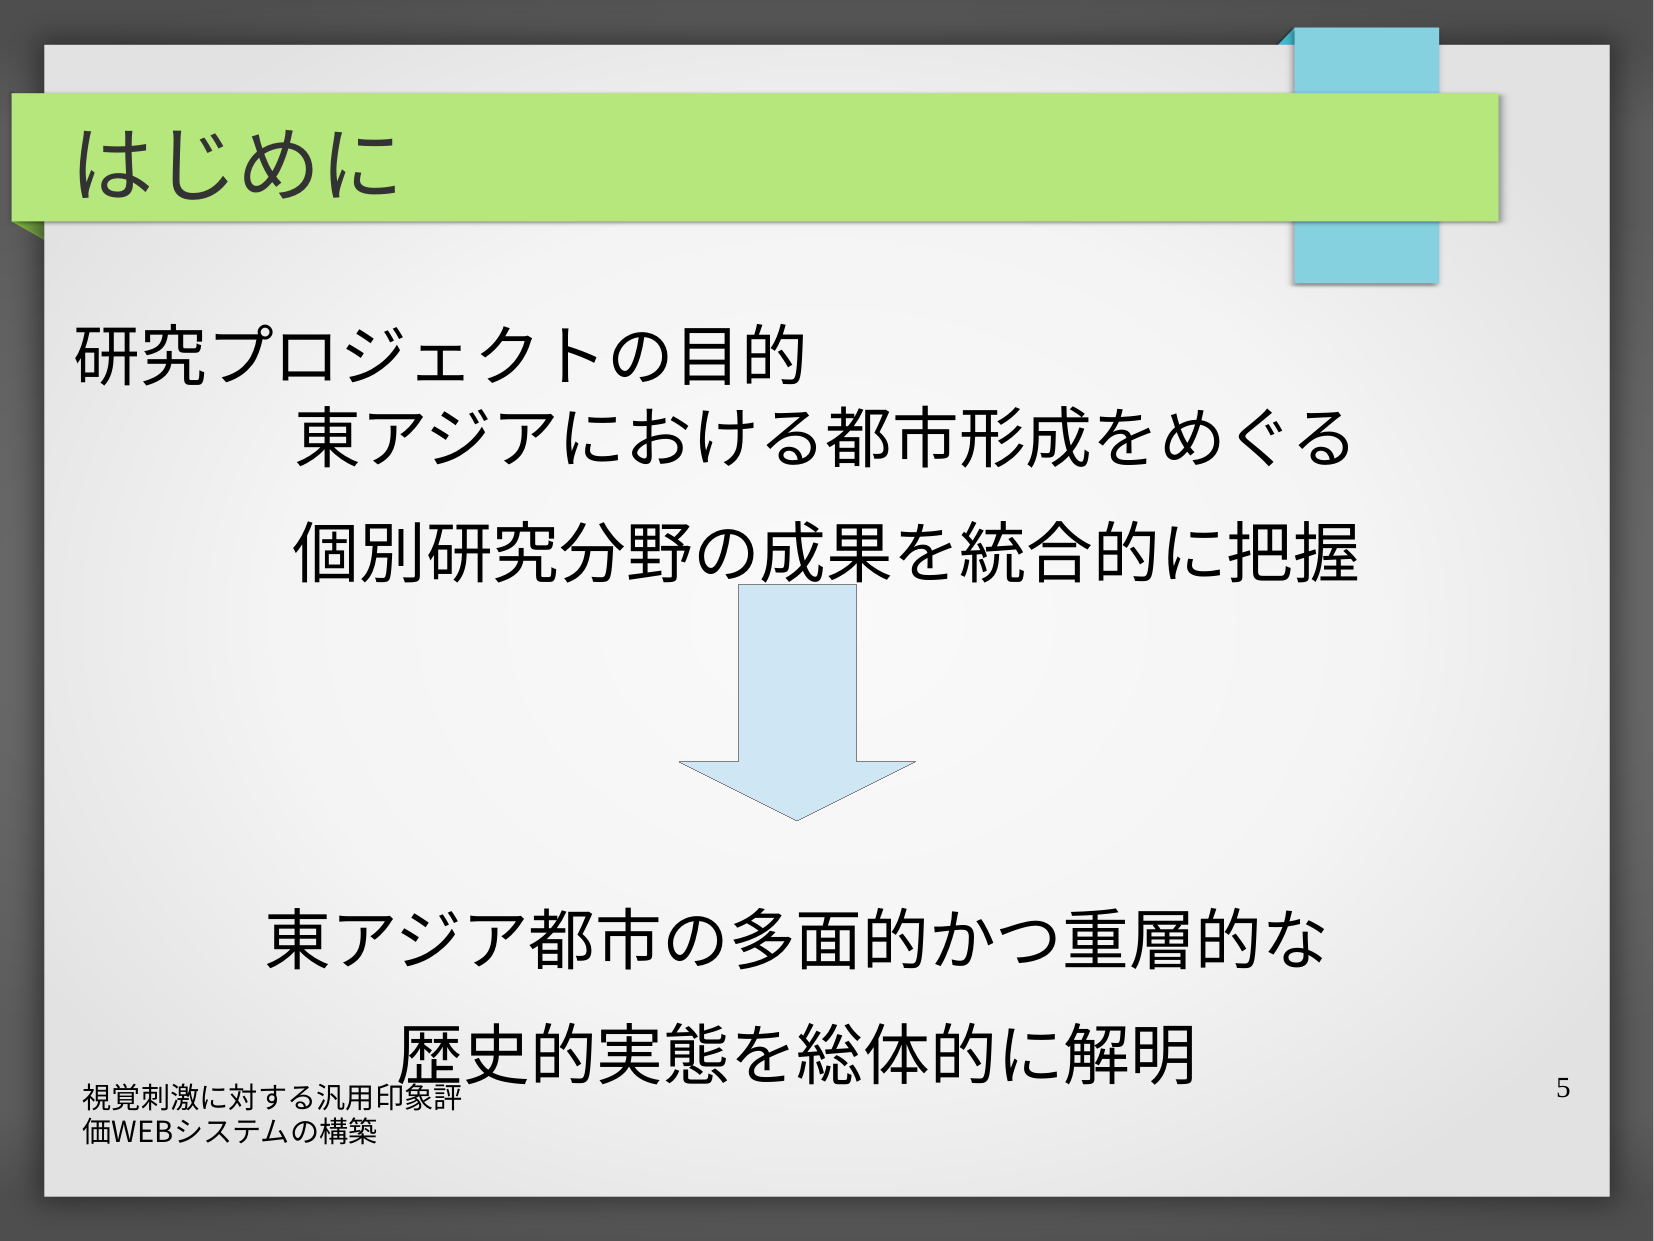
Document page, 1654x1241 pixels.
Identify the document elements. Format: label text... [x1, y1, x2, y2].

text_box 東アジアにおける都市形成をめぐる 個別研究分野の成果を統合的に把握 [88, 377, 1565, 556]
text_box [438, 556, 447, 569]
text_box [409, 1046, 417, 1055]
text_box [940, 1057, 954, 1073]
text_box 研究プロジェクトの目的 [59, 295, 1034, 405]
text_box [1140, 1049, 1153, 1062]
text_box [808, 1046, 817, 1052]
text_box [940, 1046, 954, 1052]
text_box [540, 1057, 554, 1073]
text_box [704, 556, 720, 568]
text_box 東アジア都市の多面的かつ重層的な 歴史的実態を総体的に解明 [59, 879, 1536, 1046]
text_box [540, 1046, 554, 1052]
text_box [82, 406, 1571, 1211]
text_box [499, 1046, 517, 1051]
text_box [1103, 556, 1117, 571]
text_box [1074, 1055, 1080, 1063]
text_box [1044, 560, 1075, 575]
text_box [1168, 1047, 1187, 1058]
text_box [1084, 1055, 1090, 1063]
text_box [319, 556, 349, 574]
title はじめに [70, 106, 1229, 213]
picture [0, 0, 1654, 1241]
text_box [329, 556, 340, 565]
text_box [751, 1046, 783, 1052]
text_box [476, 1046, 494, 1051]
